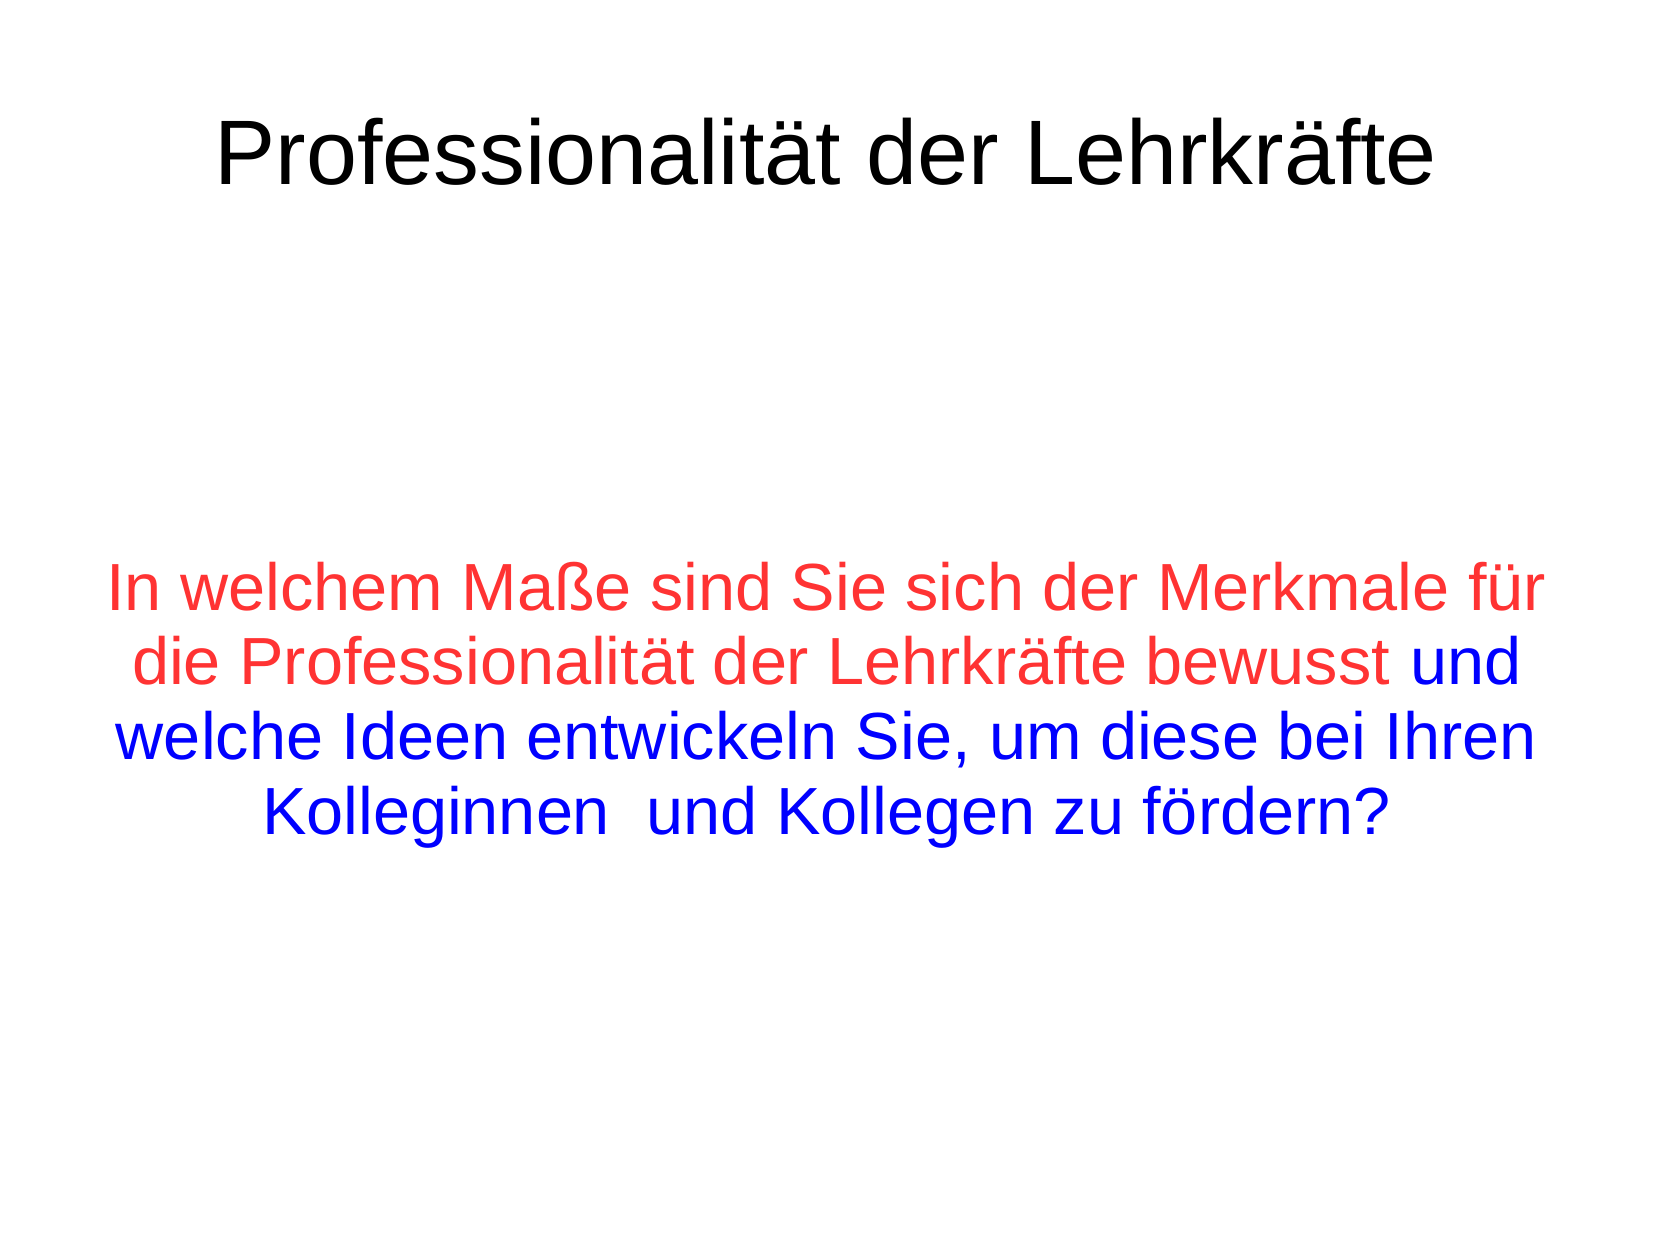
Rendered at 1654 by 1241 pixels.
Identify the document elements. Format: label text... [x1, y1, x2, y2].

subtitle In welchem Maße sind Sie sich der Merkmale für die Professionalität der Lehrkräfte bewusst und welche Ideen entwickeln Sie, um diese bei Ihren Kolleginnen und Kollegen zu fördern? [82, 327, 1571, 1072]
title Professionalität der Lehrkräfte [82, 49, 1571, 257]
